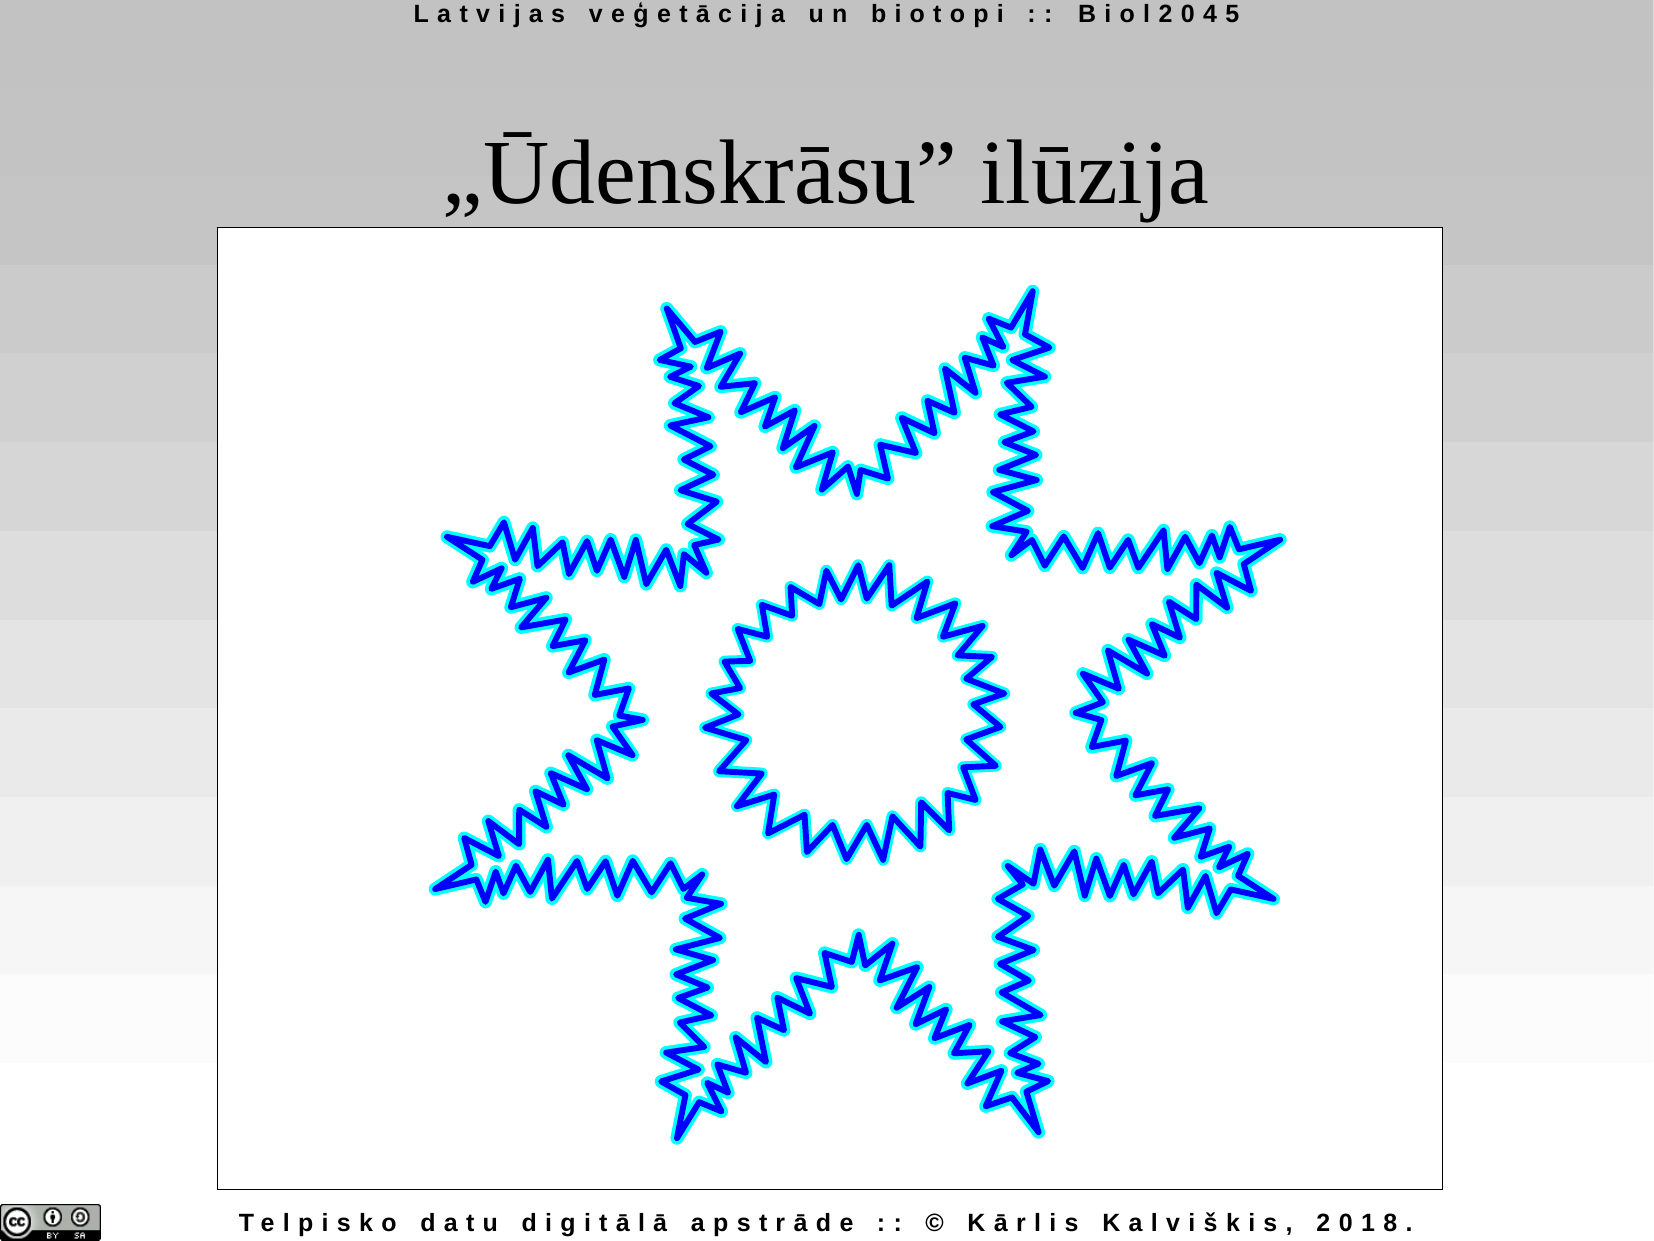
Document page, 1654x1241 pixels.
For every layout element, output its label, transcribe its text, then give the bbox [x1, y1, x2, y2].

text_box [217, 296, 1443, 1190]
picture [0, 0, 1654, 1241]
title „Ūdenskrāsu” ilūzija [29, 49, 1625, 296]
text_box [473, 331, 1242, 1099]
